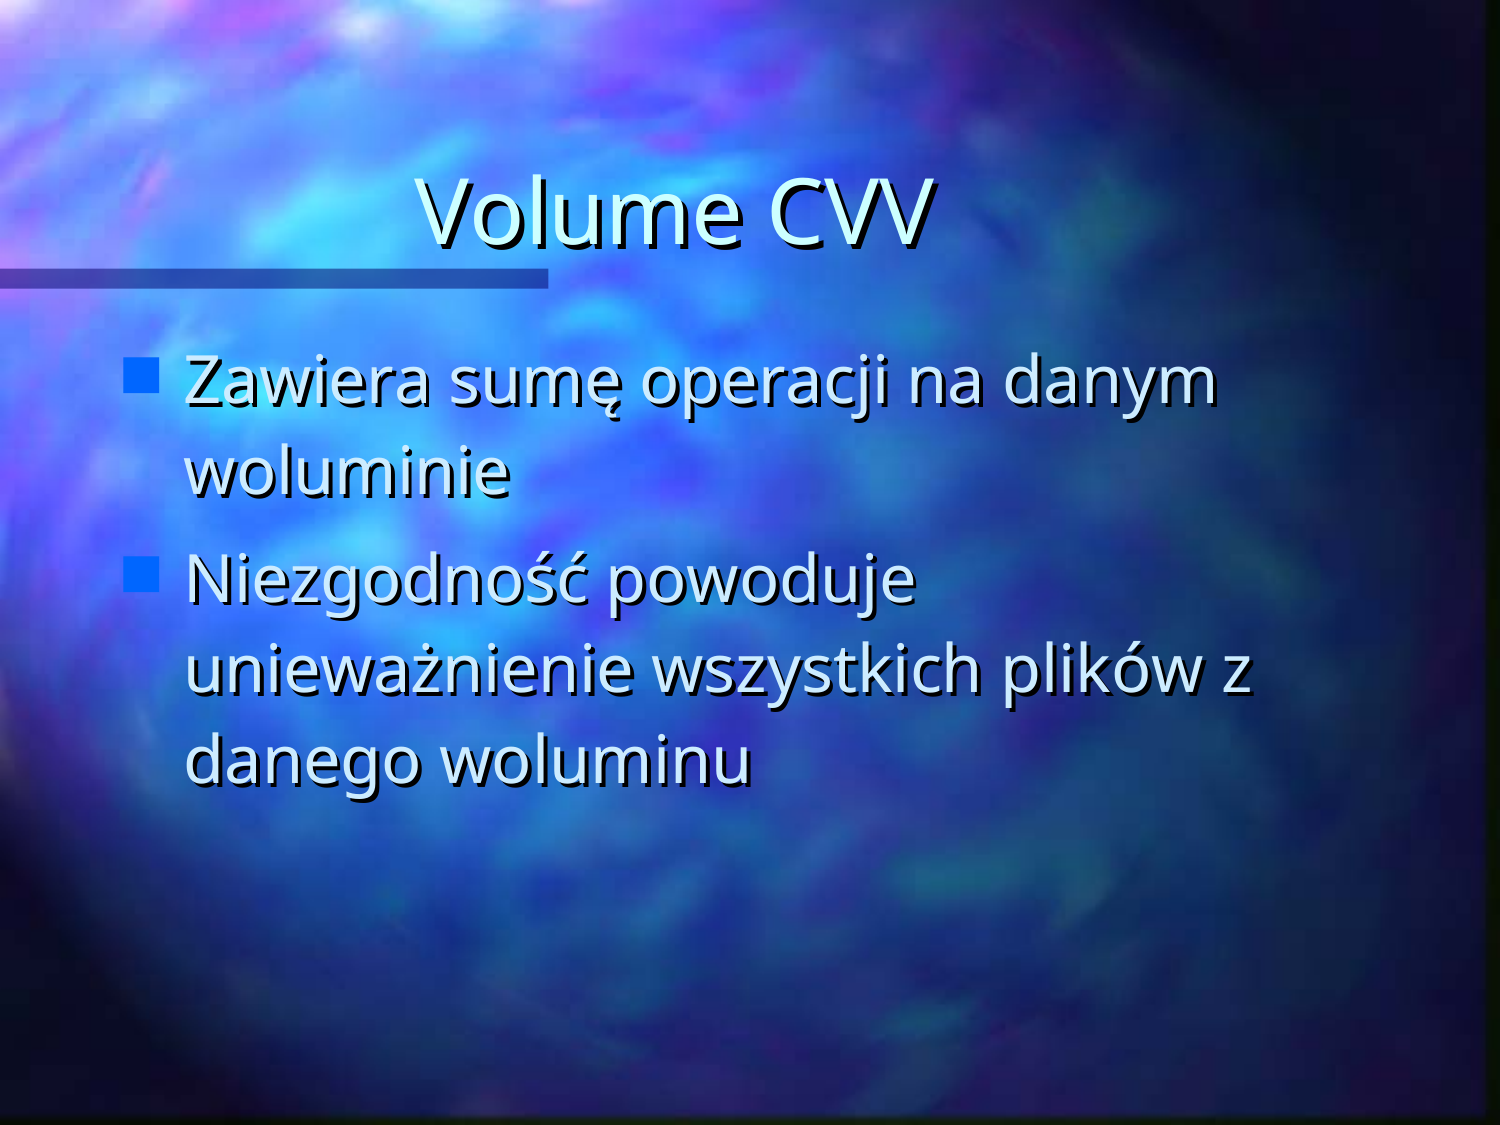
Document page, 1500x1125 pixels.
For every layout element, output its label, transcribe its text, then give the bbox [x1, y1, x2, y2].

picture [0, 0, 1500, 1125]
title Volume CVV [37, 74, 1313, 275]
list Zawiera sumę operacji na danym woluminie Niezgodność powoduje unieważnienie wszystkich plików z danego woluminu [112, 324, 1388, 1001]
